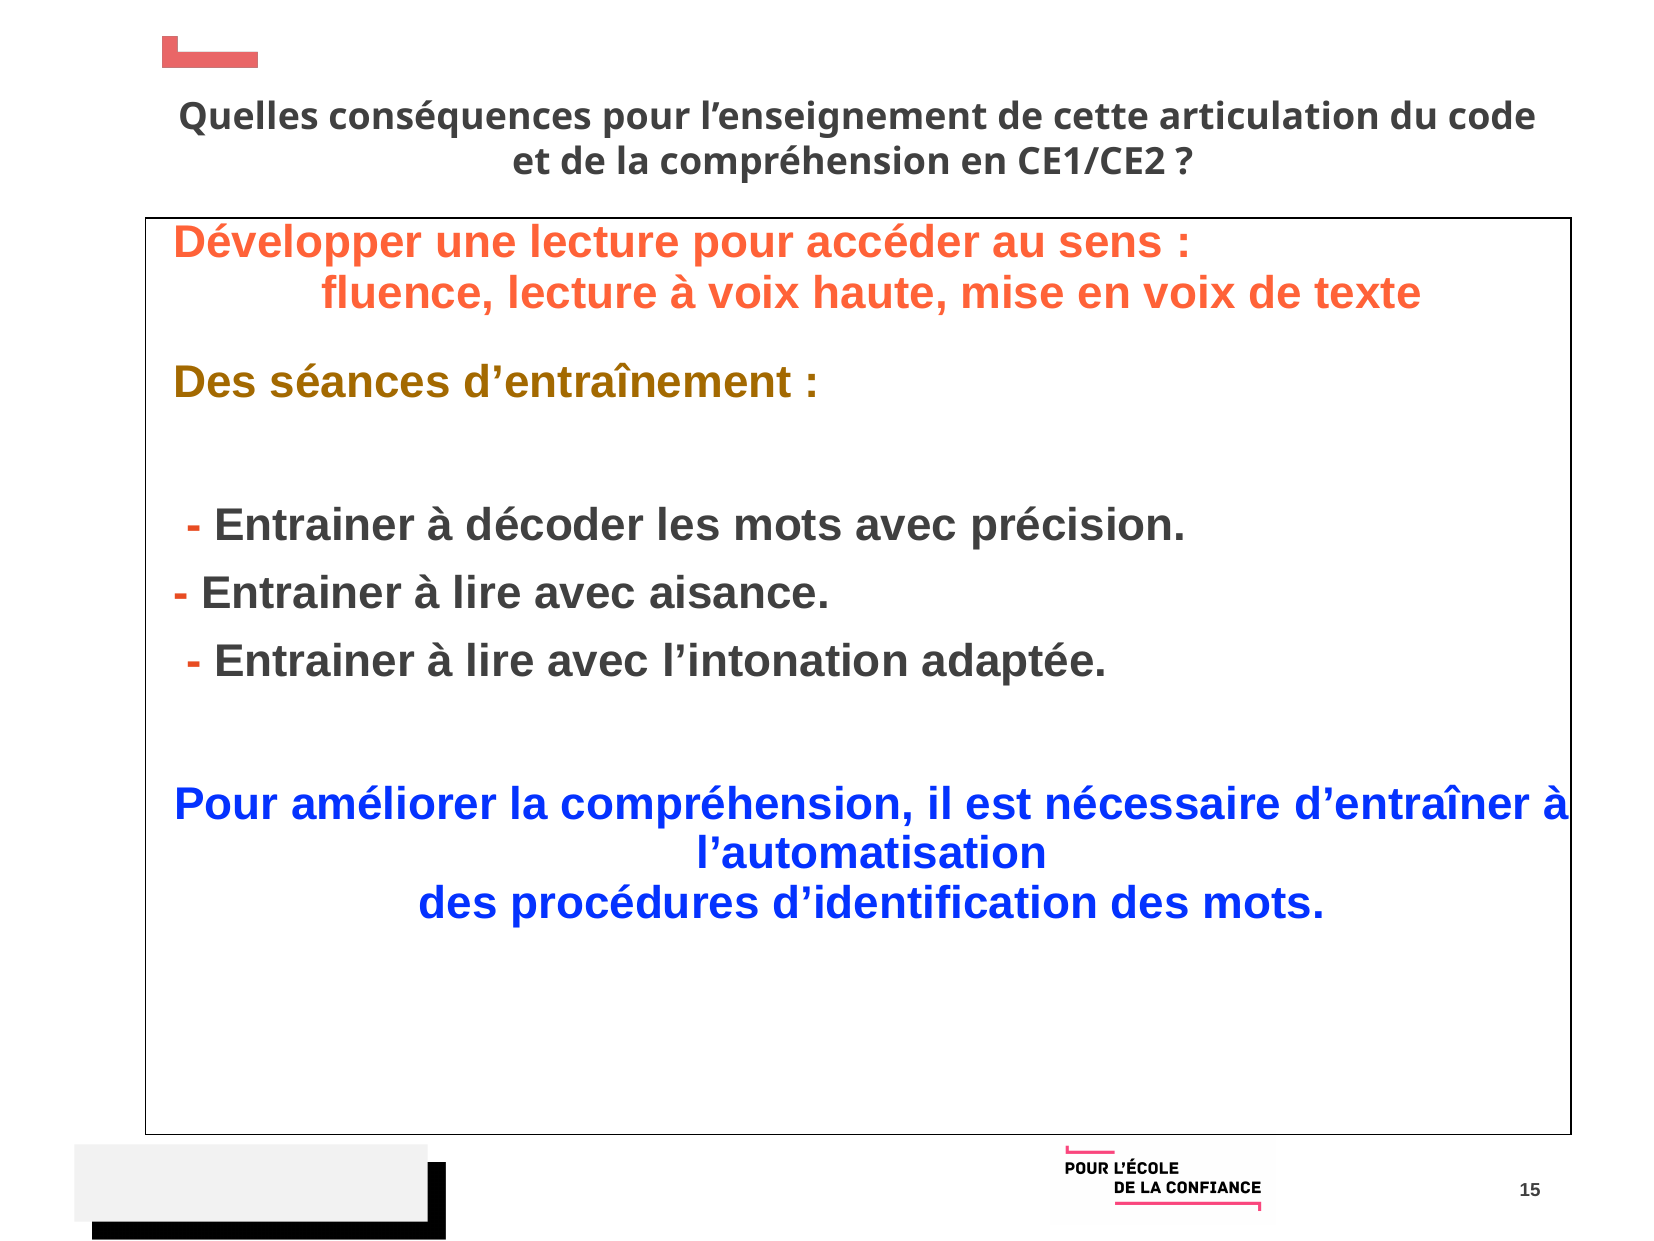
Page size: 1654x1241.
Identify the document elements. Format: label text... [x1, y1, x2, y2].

title Quelles conséquences pour l’enseignement de cette articulation du code et de la compréhension en CE1/CE2 ? [145, 67, 1571, 209]
text_box <numéro> [1473, 1155, 1556, 1222]
text_box [74, 1144, 428, 1222]
picture [1049, 1135, 1279, 1227]
list Développer une lecture pour accéder au sens : fluence, lecture à voix haute, mise en voix de texte Des séances d’entraînement : - Entrainer à décoder les mots avec précision. - Entrainer à lire avec aisance. - Entrainer à lire avec l’intonation adaptée. Pour améliorer la compréhension, il est nécessaire d’entraîner à l’automatisation des procédures d’identification des mots. [145, 217, 1571, 1135]
picture [161, 35, 259, 69]
